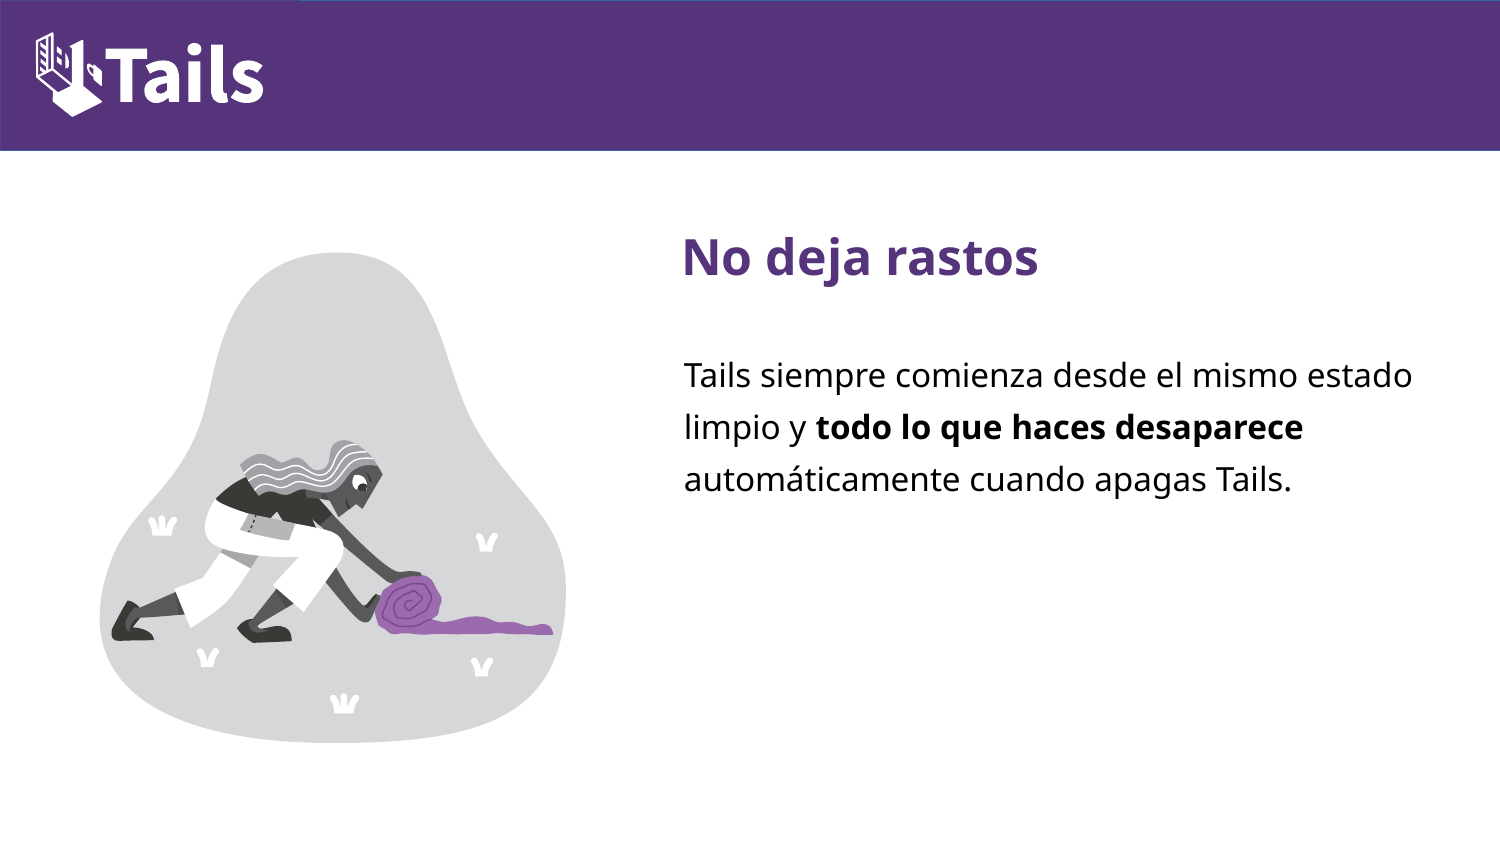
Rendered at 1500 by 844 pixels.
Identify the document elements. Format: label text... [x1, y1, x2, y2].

text_box Tails siempre comienza desde el mismo estado limpio y todo lo que haces desaparece automáticamente cuando apagas Tails. [669, 337, 1457, 497]
picture [92, 232, 574, 782]
title No deja rastos [681, 197, 1426, 314]
